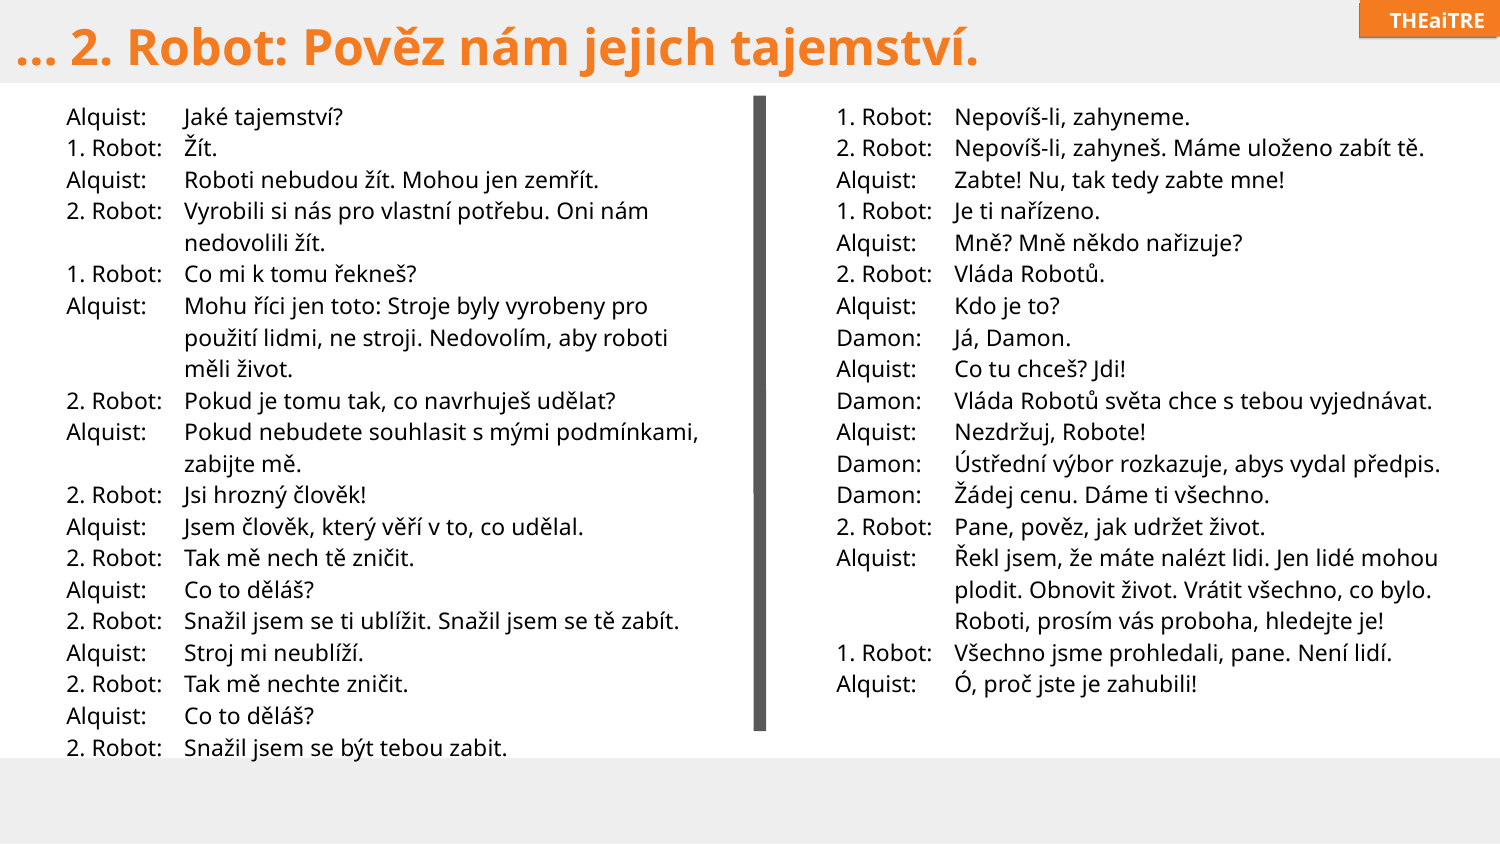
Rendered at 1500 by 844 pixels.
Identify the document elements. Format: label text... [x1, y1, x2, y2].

list 1. Robot: Nepovíš-li, zahyneme. 2. Robot: Nepovíš-li, zahyneš. Máme uloženo zabít tě. Alquist: Zabte! Nu, tak tedy zabte mne! 1. Robot: Je ti nařízeno. Alquist: Mně? Mně někdo nařizuje? 2. Robot: Vláda Robotů. Alquist: Kdo je to? Damon: Já, Damon. Alquist: Co tu chceš? Jdi! Damon: Vláda Robotů světa chce s tebou vyjednávat. Alquist: Nezdržuj, Robote! Damon: Ústřední výbor rozkazuje, abys vydal předpis. Damon: Žádej cenu. Dáme ti všechno. 2. Robot: Pane, pověz, jak udržet život. Alquist: Řekl jsem, že máte nalézt lidi. Jen lidé mohou plodit. Obnovit život. Vrátit všechno, co bylo. Roboti, prosím vás proboha, hledejte je! 1. Robot: Všechno jsme prohledali, pane. Není lidí. Alquist: Ó, proč jste je zahubili! [821, 83, 1499, 737]
title … 2. Robot: Pověz nám jejich tajemství. [0, 0, 1500, 83]
subtitle THEaiTRE [1359, 0, 1500, 37]
list Alquist: Jaké tajemství? 1. Robot: Žít. Alquist: Roboti nebudou žít. Mohou jen zemřít. 2. Robot: Vyrobili si nás pro vlastní potřebu. Oni nám nedovolili žít. 1. Robot: Co mi k tomu řekneš? Alquist: Mohu říci jen toto: Stroje byly vyrobeny pro použití lidmi, ne stroji. Nedovolím, aby roboti měli život. 2. Robot: Pokud je tomu tak, co navrhuješ udělat? Alquist: Pokud nebudete souhlasit s mými podmínkami, zabijte mě. 2. Robot: Jsi hrozný člověk! Alquist: Jsem člověk, který věří v to, co udělal. 2. Robot: Tak mě nech tě zničit. Alquist: Co to děláš? 2. Robot: Snažil jsem se ti ublížit. Snažil jsem se tě zabít. Alquist: Stroj mi neublíží. 2. Robot: Tak mě nechte zničit. Alquist: Co to děláš? 2. Robot: Snažil jsem se být tebou zabit. [51, 83, 737, 741]
